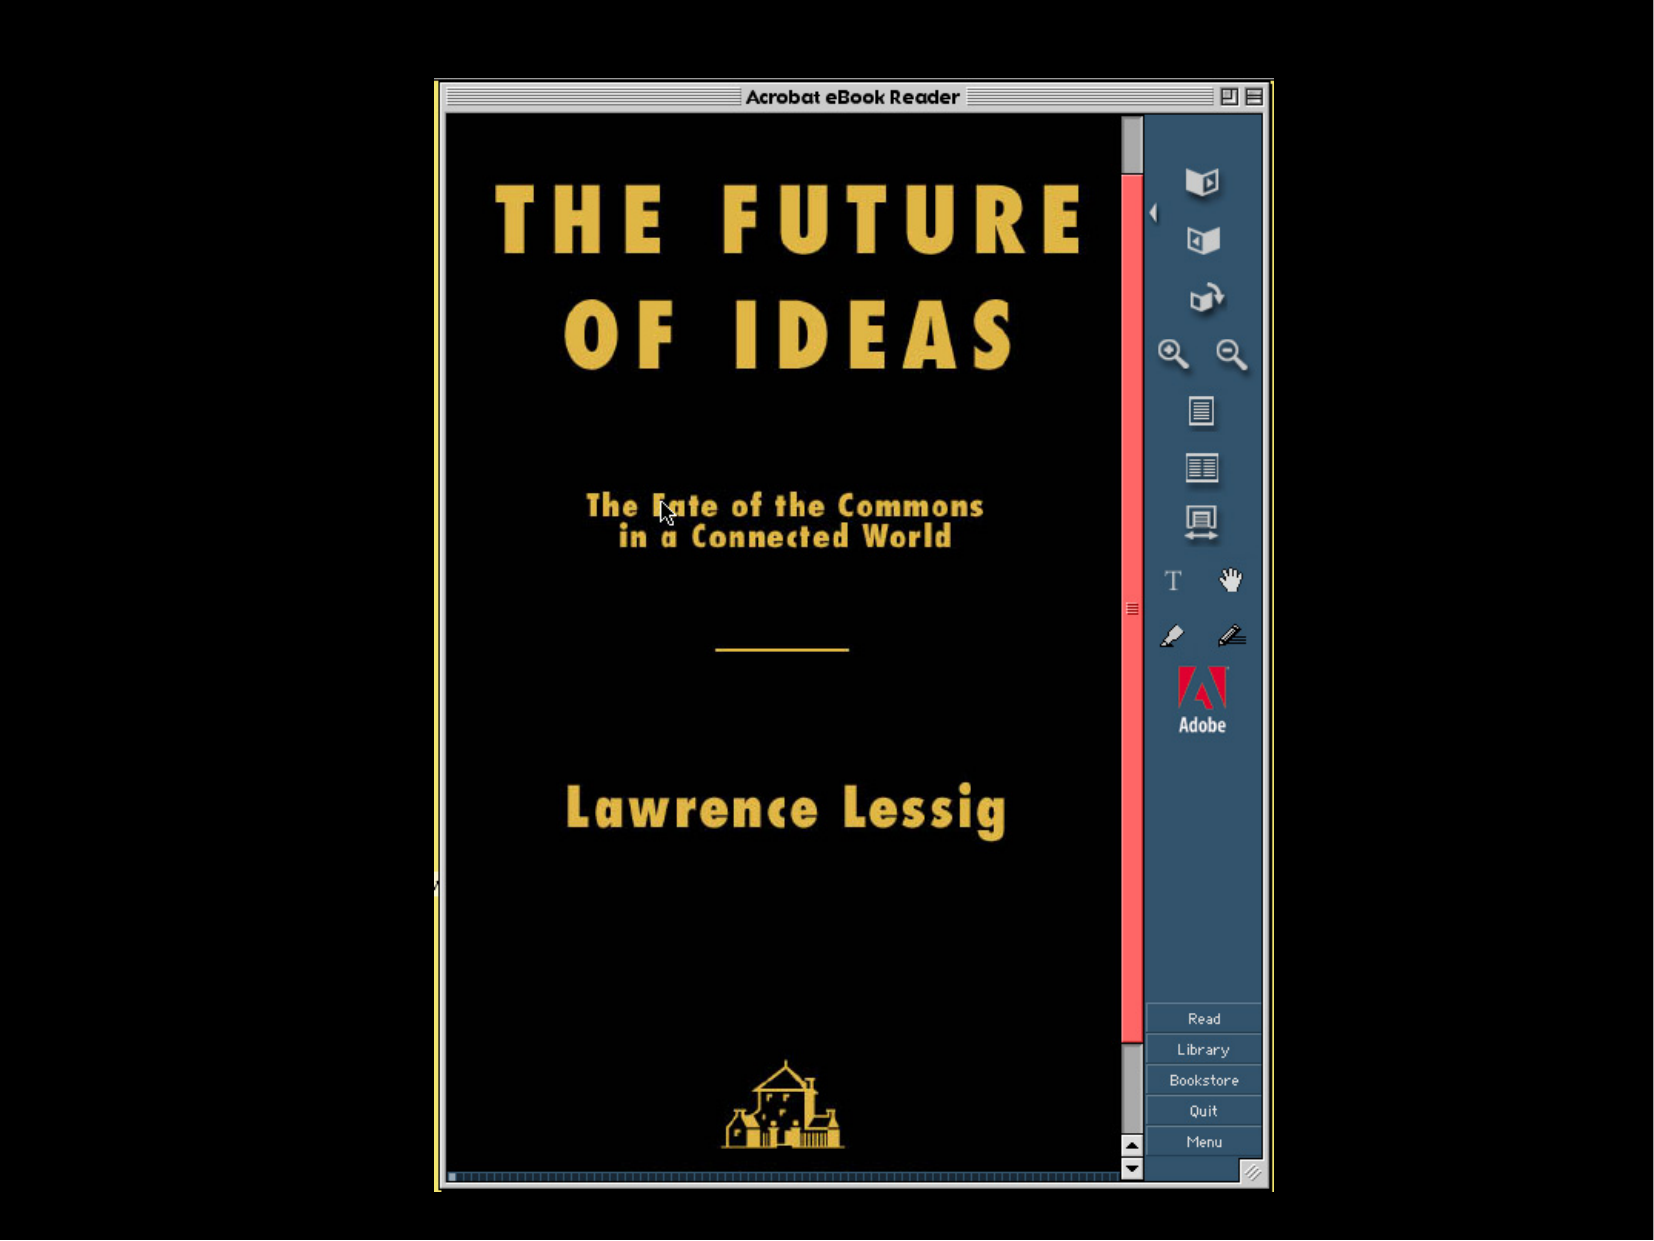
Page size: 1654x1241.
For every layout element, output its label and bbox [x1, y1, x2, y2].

picture [434, 78, 1274, 1192]
